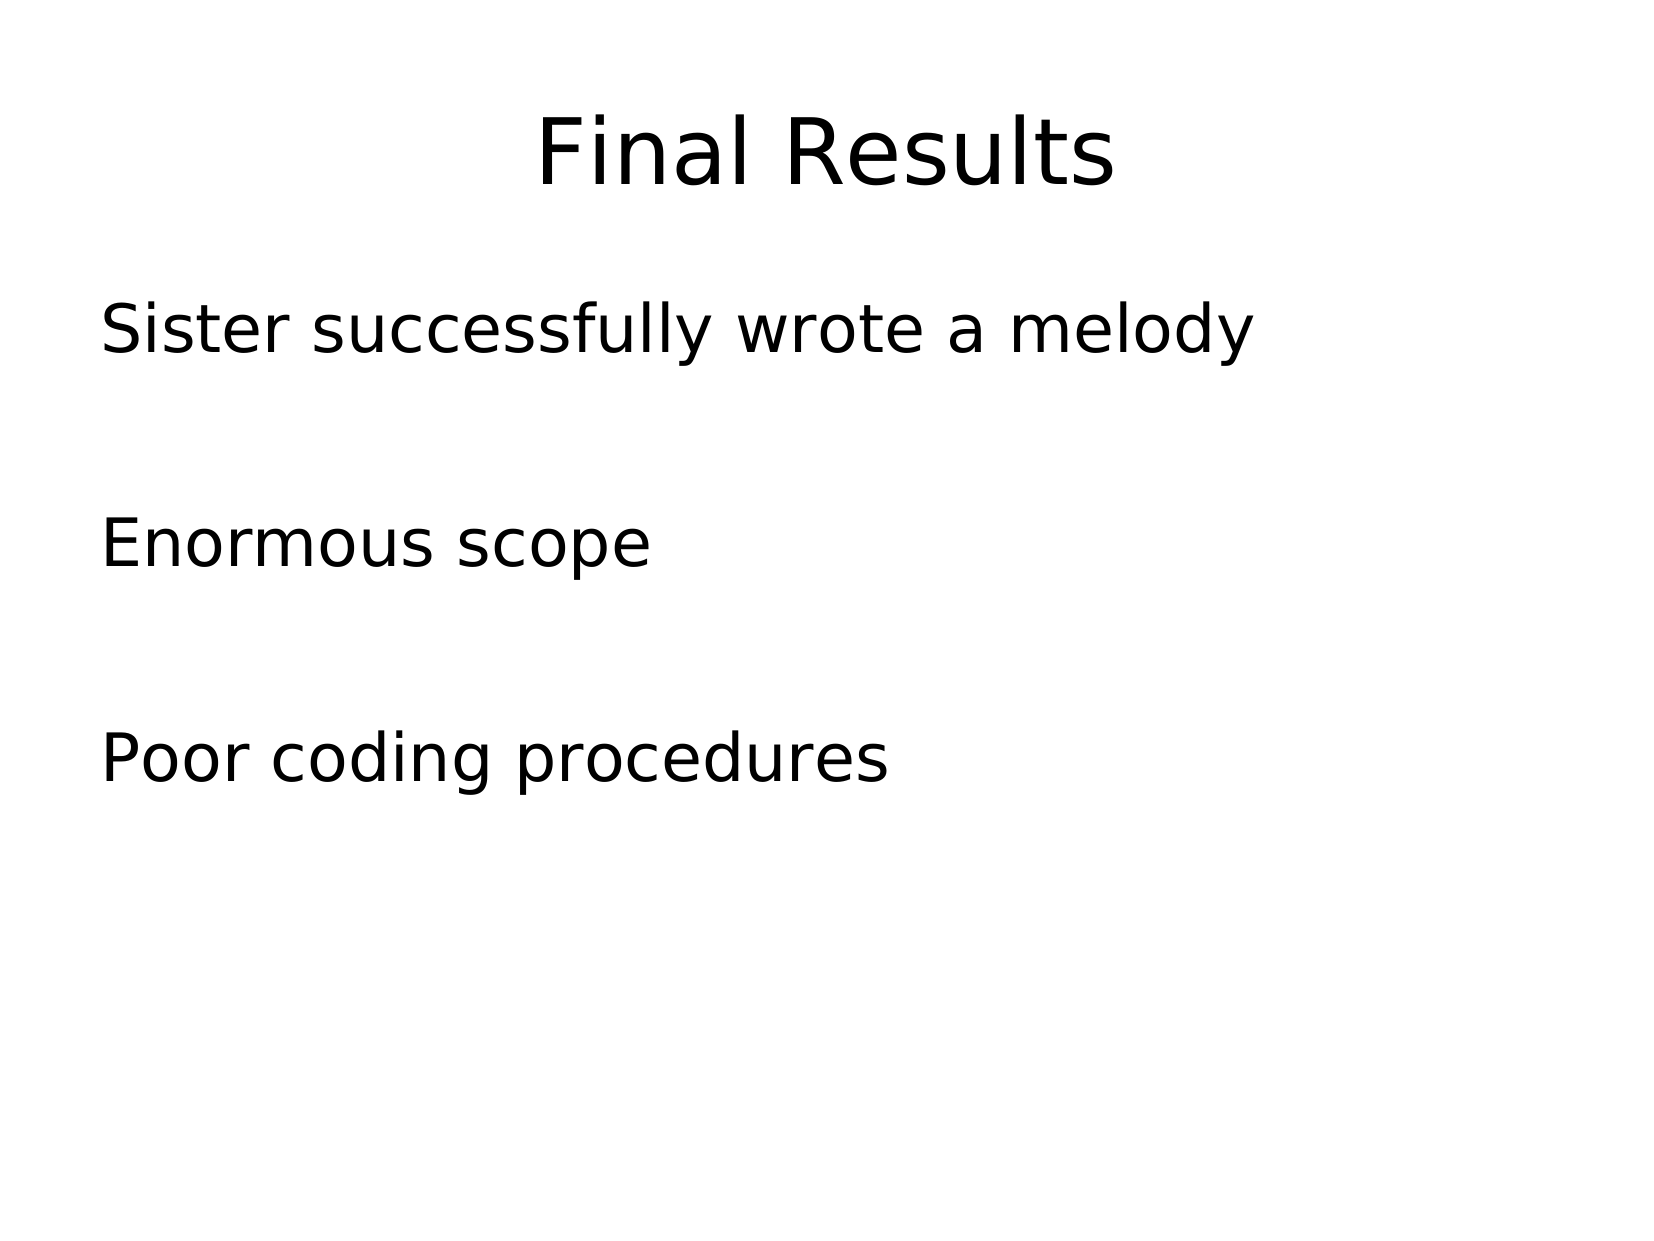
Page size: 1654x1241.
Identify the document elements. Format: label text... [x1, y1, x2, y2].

title Final Results [82, 56, 1571, 250]
list Sister successfully wrote a melody Enormous scope Poor coding procedures [82, 290, 1571, 1095]
